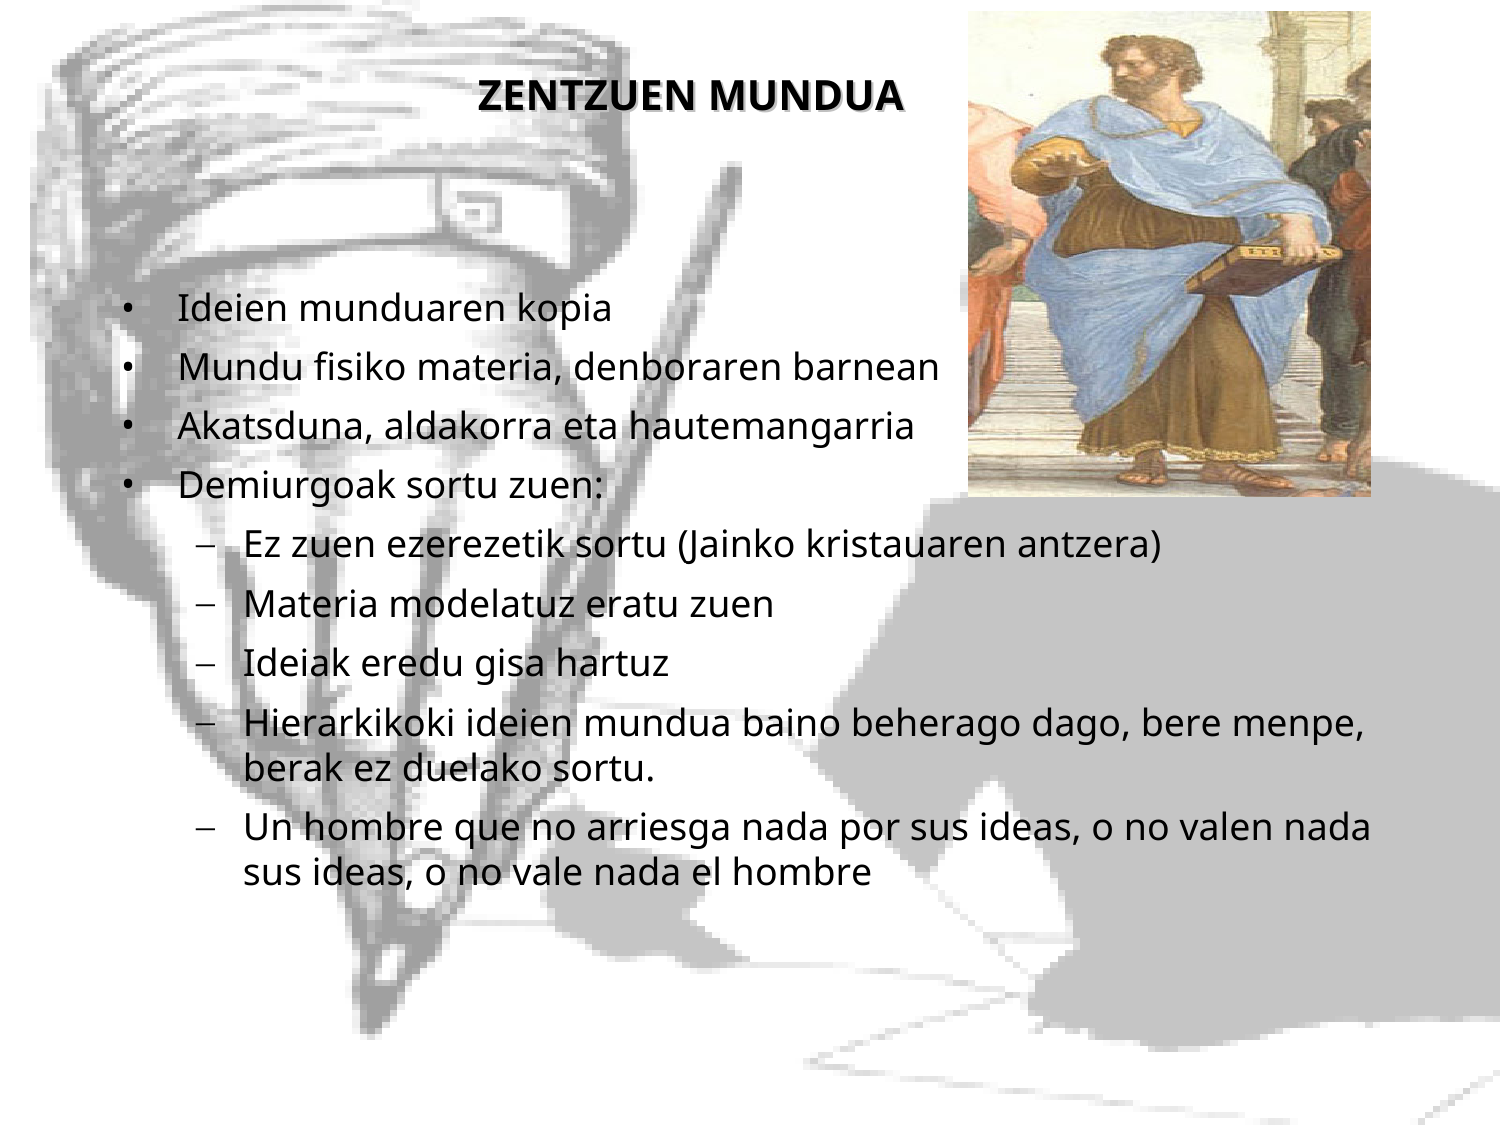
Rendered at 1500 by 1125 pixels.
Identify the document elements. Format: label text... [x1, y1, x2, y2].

list Ideien munduaren kopia Mundu fisiko materia, denboraren barnean Akatsduna, aldakorra eta hautemangarria Demiurgoak sortu zuen: Ez zuen ezerezetik sortu (Jainko kristauaren antzera) Materia modelatuz eratu zuen Ideiak eredu gisa hartuz Hierarkikoki ideien mundua baino beherago dago, bere menpe, berak ez duelako sortu. Un hombre que no arriesga nada por sus ideas, o no valen nada sus ideas, o no vale nada el hombre [106, 272, 1418, 902]
picture [0, 0, 1500, 1125]
title ZENTZUEN MUNDUA [259, 25, 968, 213]
